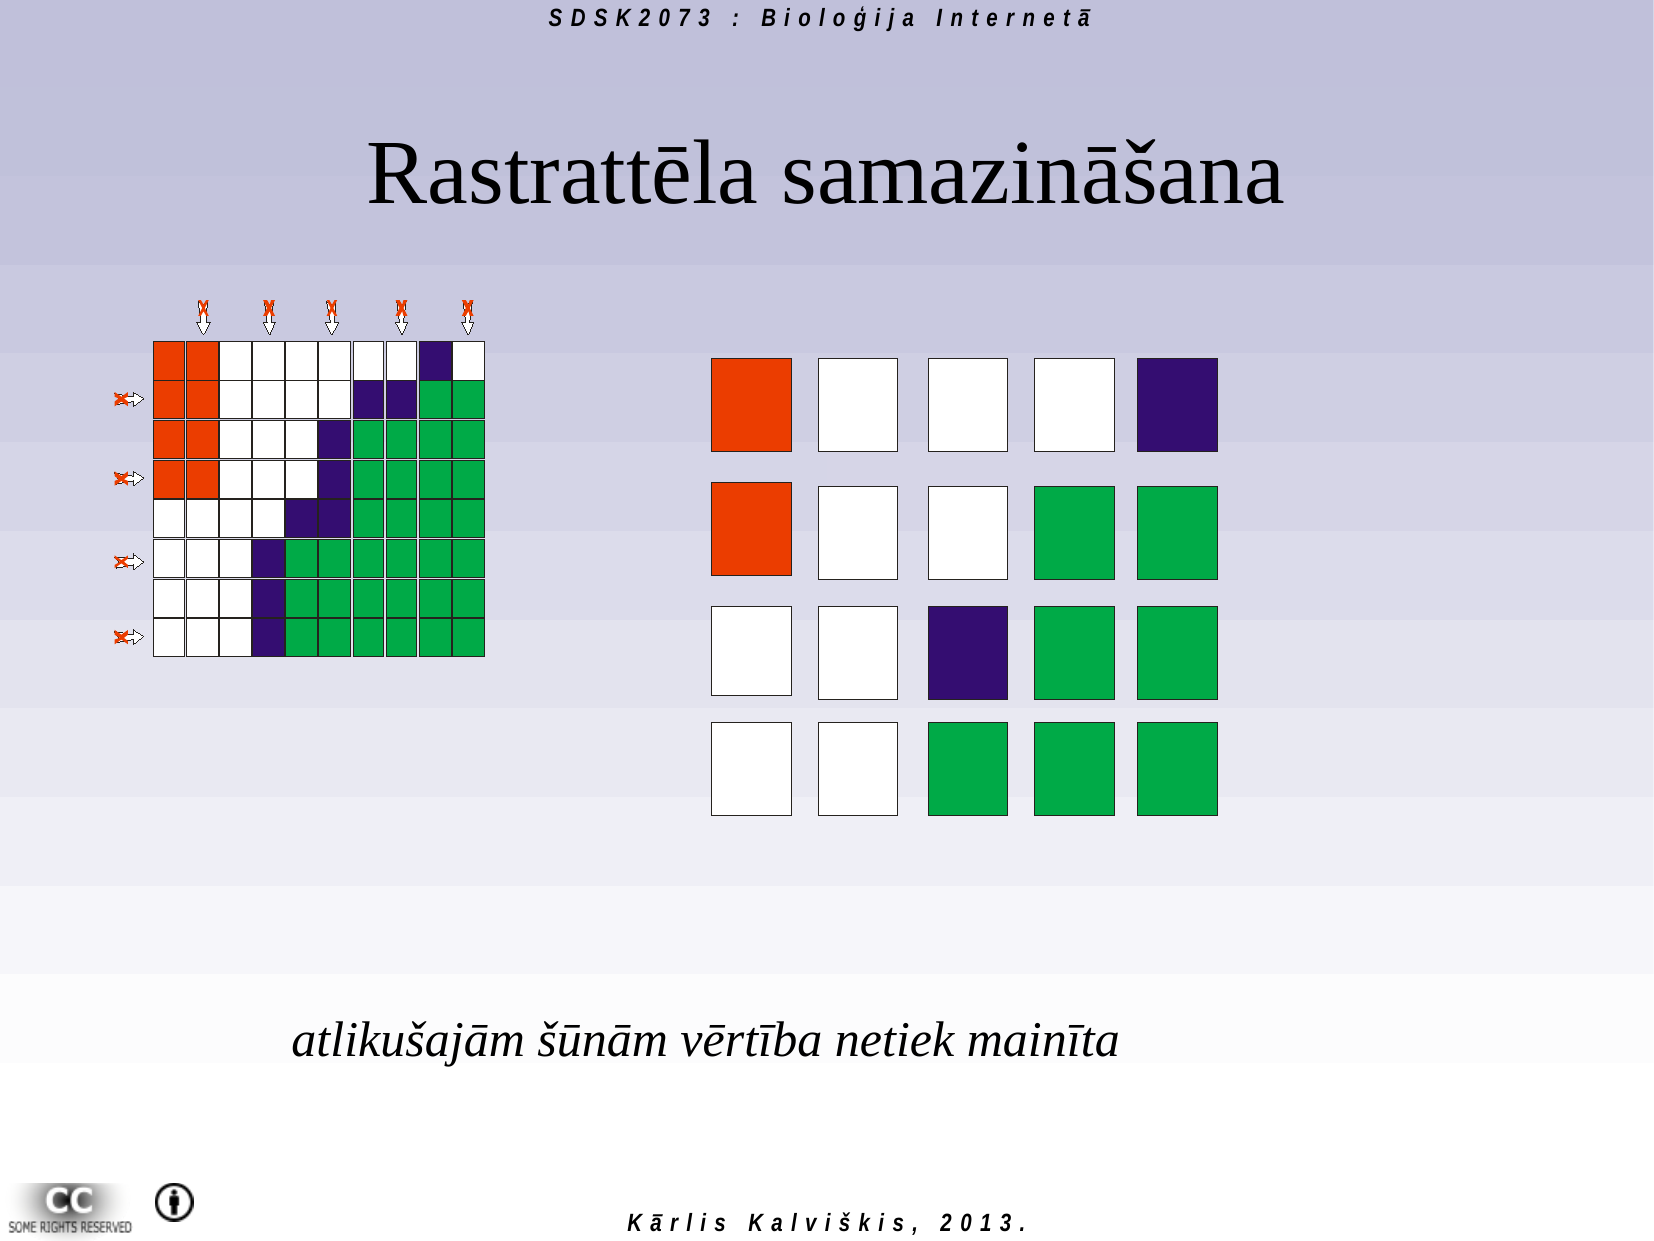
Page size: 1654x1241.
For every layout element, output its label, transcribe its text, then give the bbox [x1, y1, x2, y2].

text_box [154, 580, 184, 617]
text_box [1138, 607, 1217, 699]
text_box [286, 381, 317, 418]
text_box [253, 540, 284, 577]
text_box [354, 580, 383, 617]
text_box [220, 580, 251, 617]
text_box [253, 421, 284, 458]
text_box [929, 723, 1007, 815]
text_box [420, 500, 451, 537]
text_box [187, 381, 218, 418]
text_box [354, 540, 383, 577]
text_box [187, 461, 218, 498]
text_box [453, 381, 484, 418]
text_box [286, 421, 317, 458]
text_box [114, 629, 144, 645]
text_box [319, 461, 350, 498]
text_box [819, 359, 897, 451]
text_box [253, 461, 284, 498]
text_box [354, 381, 383, 418]
text_box [1138, 723, 1217, 815]
text_box [387, 421, 416, 458]
text_box [819, 607, 897, 699]
text_box [187, 500, 218, 537]
text_box [354, 342, 383, 380]
text_box [354, 619, 383, 656]
text_box [286, 580, 317, 617]
text_box [114, 471, 144, 486]
text_box [154, 500, 184, 537]
text_box [187, 342, 218, 380]
text_box [387, 500, 416, 537]
text_box [387, 619, 416, 656]
text_box [187, 580, 218, 617]
text_box [154, 540, 184, 577]
text_box [461, 300, 474, 335]
text_box [1138, 359, 1217, 451]
text_box [1035, 487, 1114, 579]
text_box [286, 540, 317, 577]
text_box [929, 487, 1007, 579]
text_box [220, 619, 251, 656]
text_box [453, 580, 484, 617]
text_box [220, 342, 251, 380]
text_box [220, 500, 251, 537]
text_box [319, 619, 350, 656]
text_box [114, 392, 144, 407]
text_box [819, 487, 897, 579]
text_box [319, 381, 350, 418]
text_box [319, 421, 350, 458]
text_box [387, 461, 416, 498]
text_box [1035, 607, 1114, 699]
text_box [420, 421, 451, 458]
text_box [387, 580, 416, 617]
text_box [1035, 723, 1114, 815]
text_box [420, 342, 451, 380]
text_box [354, 461, 383, 498]
text_box [453, 421, 484, 458]
text_box [220, 421, 251, 458]
title Rastrattēla samazināšana [29, 49, 1625, 296]
text_box [1035, 359, 1114, 451]
text_box [387, 342, 416, 380]
text_box [712, 359, 791, 451]
text_box [387, 381, 416, 418]
text_box [154, 342, 184, 380]
text_box [325, 300, 339, 335]
text_box [319, 580, 350, 617]
text_box [712, 607, 791, 695]
text_box [253, 500, 284, 537]
text_box [187, 540, 218, 577]
text_box [354, 421, 383, 458]
text_box [154, 619, 184, 656]
text_box [929, 607, 1007, 699]
text_box [253, 580, 284, 617]
text_box [453, 619, 484, 656]
picture [0, 0, 1654, 1241]
text_box [453, 342, 484, 380]
text_box [387, 540, 416, 577]
text_box [286, 500, 317, 537]
text_box [220, 461, 251, 498]
text_box [154, 381, 184, 418]
text_box [395, 300, 408, 335]
text_box [420, 580, 451, 617]
text_box [154, 421, 184, 458]
text_box [319, 540, 350, 577]
text_box [420, 619, 451, 656]
text_box [712, 723, 791, 815]
text_box [154, 461, 184, 498]
text_box [1138, 487, 1217, 579]
text_box [354, 500, 383, 537]
text_box [420, 540, 451, 577]
text_box [929, 359, 1007, 451]
text_box [453, 540, 484, 577]
text_box [263, 300, 276, 335]
text_box [453, 500, 484, 537]
text_box [187, 619, 218, 656]
text_box [286, 461, 317, 498]
text_box atlikušajām šūnām vērtība netiek mainīta [291, 982, 1363, 1096]
text_box [253, 619, 284, 656]
text_box [819, 723, 897, 815]
text_box [453, 461, 484, 498]
text_box [196, 300, 211, 335]
text_box [253, 342, 284, 380]
text_box [187, 421, 218, 458]
text_box [286, 342, 317, 380]
text_box [253, 381, 284, 418]
text_box [712, 483, 791, 575]
text_box [220, 381, 251, 418]
text_box [420, 381, 451, 418]
text_box [319, 500, 350, 537]
text_box [420, 461, 451, 498]
text_box [319, 342, 350, 380]
text_box [114, 553, 144, 570]
text_box [220, 540, 251, 577]
text_box [286, 619, 317, 656]
